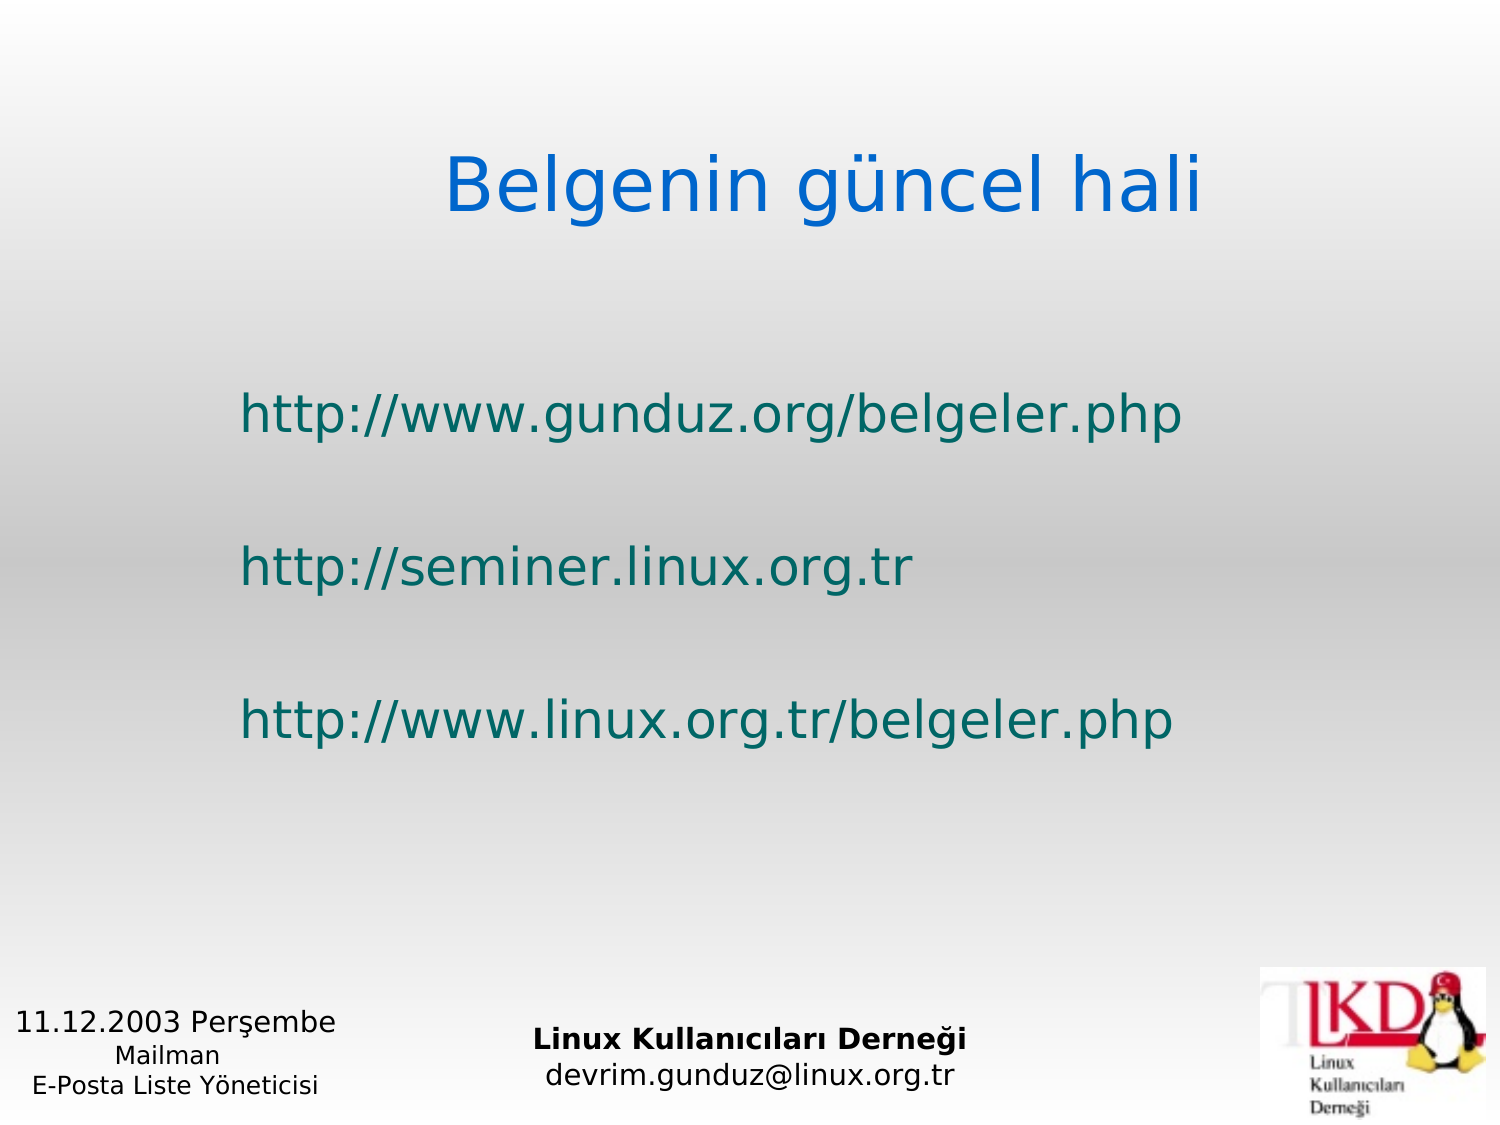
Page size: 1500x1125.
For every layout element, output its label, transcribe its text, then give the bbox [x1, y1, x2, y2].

list http://www.gunduz.org/belgeler.php http://seminer.linux.org.tr http://www.linux.org.tr/belgeler.php [224, 299, 1425, 975]
picture [1260, 967, 1486, 1120]
title Belgenin güncel hali [224, 49, 1425, 237]
